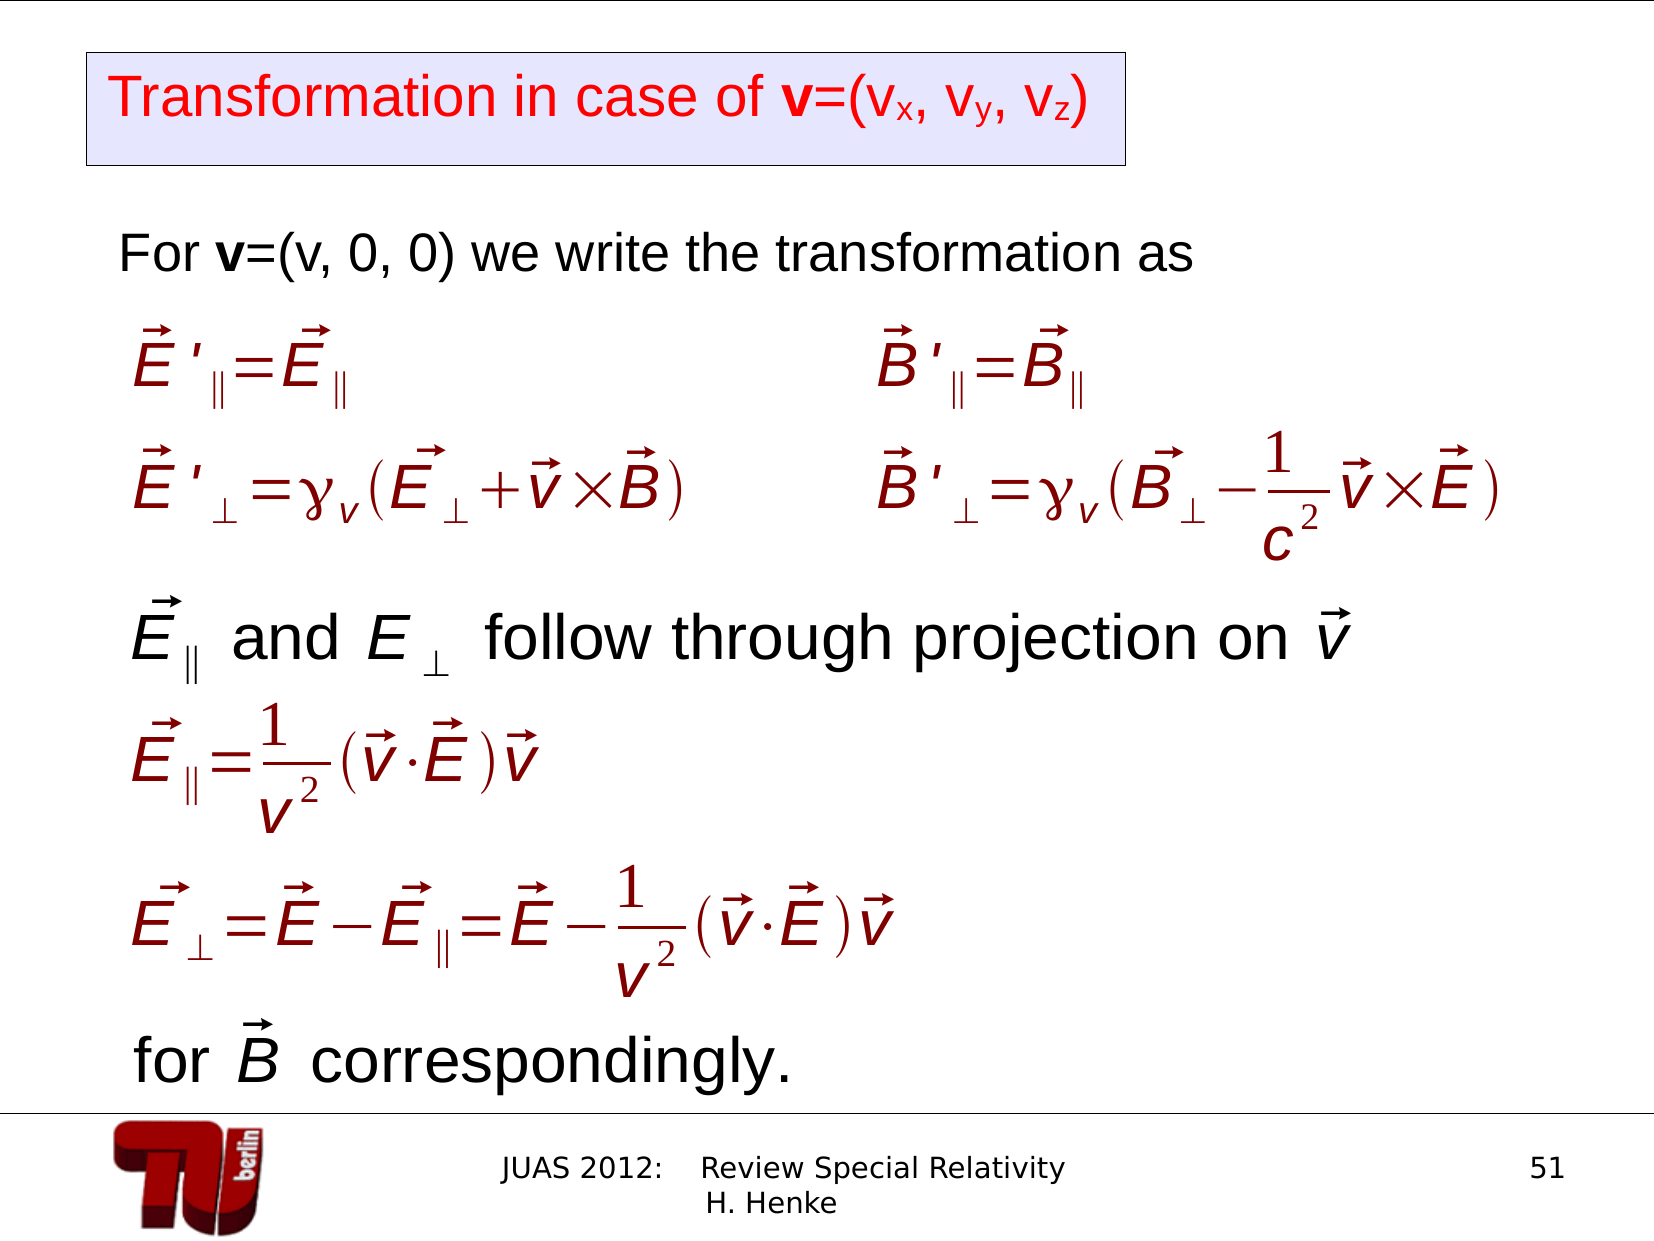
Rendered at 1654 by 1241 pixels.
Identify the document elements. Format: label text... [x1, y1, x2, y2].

text_box [86, 52, 1126, 166]
picture [112, 1119, 265, 1238]
chart [126, 314, 1508, 574]
text_box For v=(v, 0, 0) we write the transformation as [104, 215, 1370, 293]
chart [124, 591, 1359, 1097]
text_box Transformation in case of v=(vx, vy, vz) [92, 56, 1149, 158]
